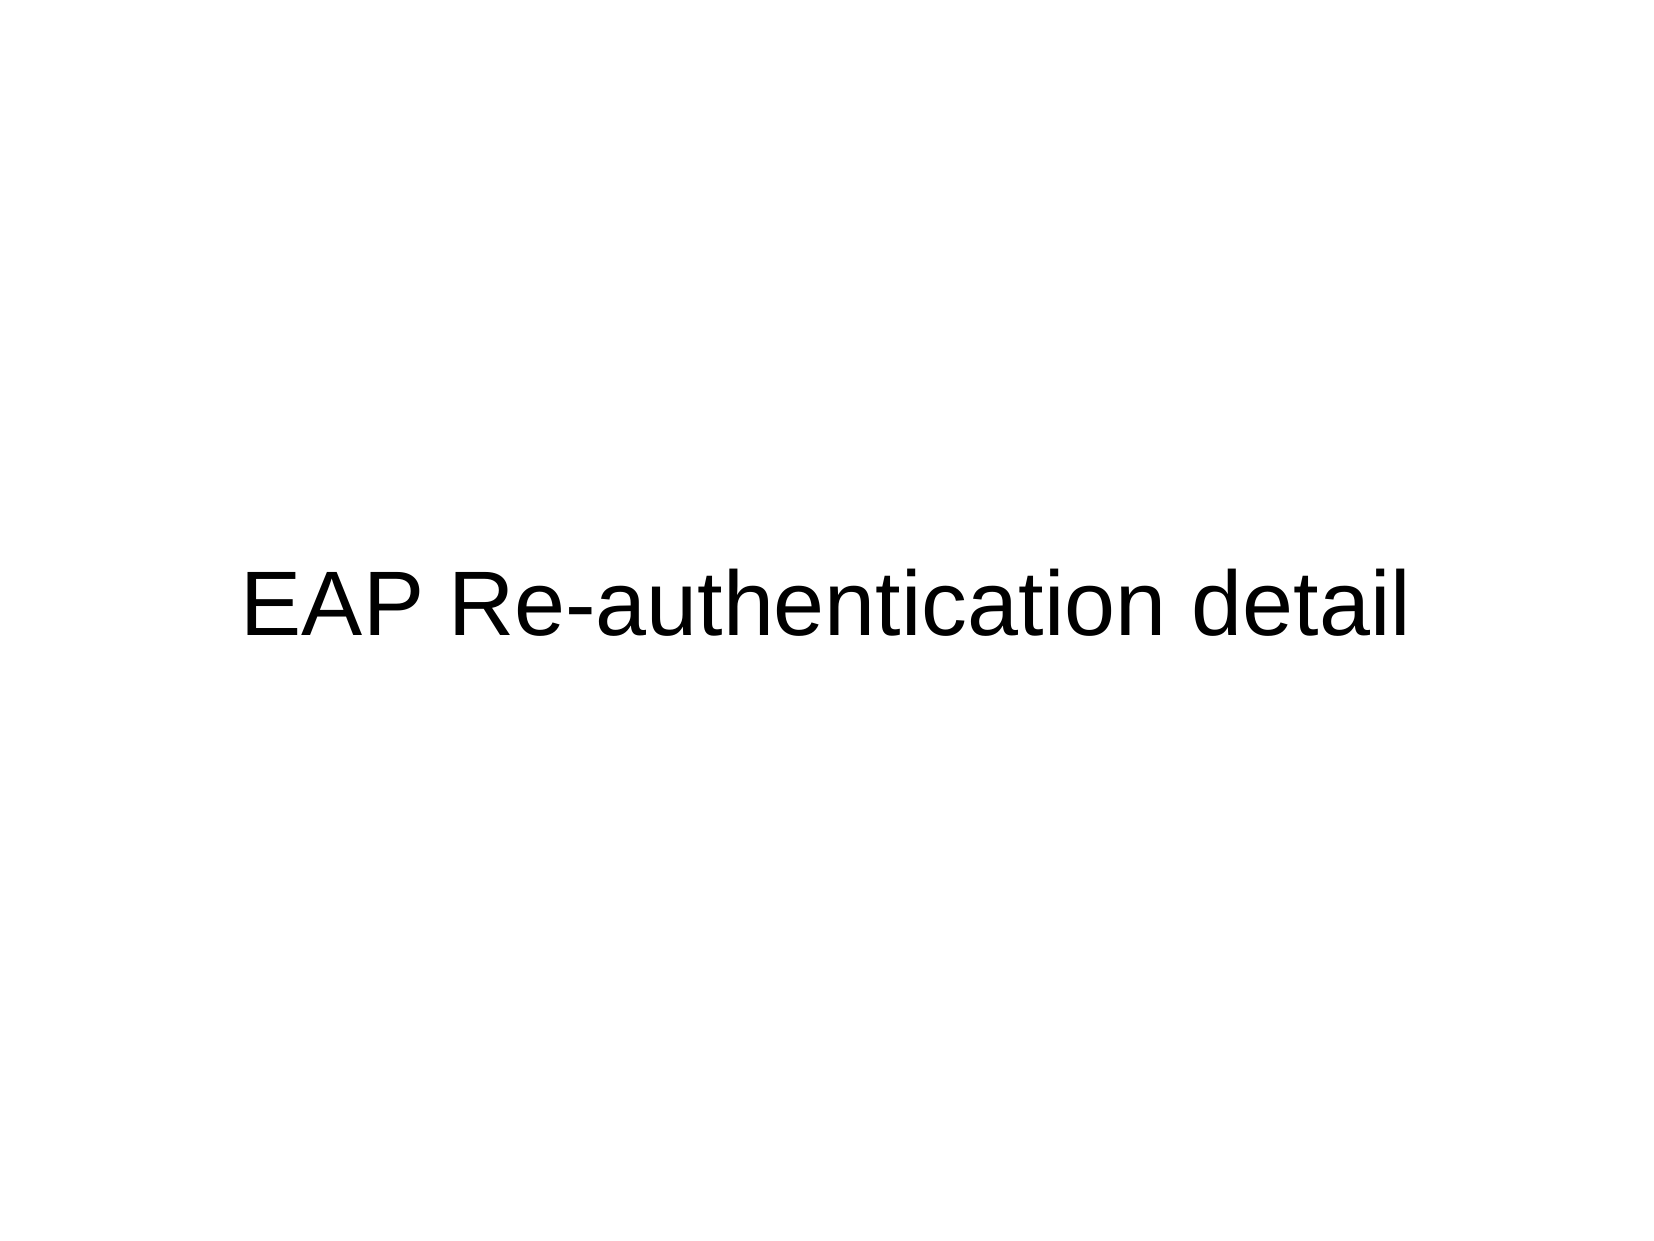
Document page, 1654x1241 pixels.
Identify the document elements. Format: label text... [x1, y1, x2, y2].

title EAP Re-authentication detail [82, 56, 1571, 1152]
